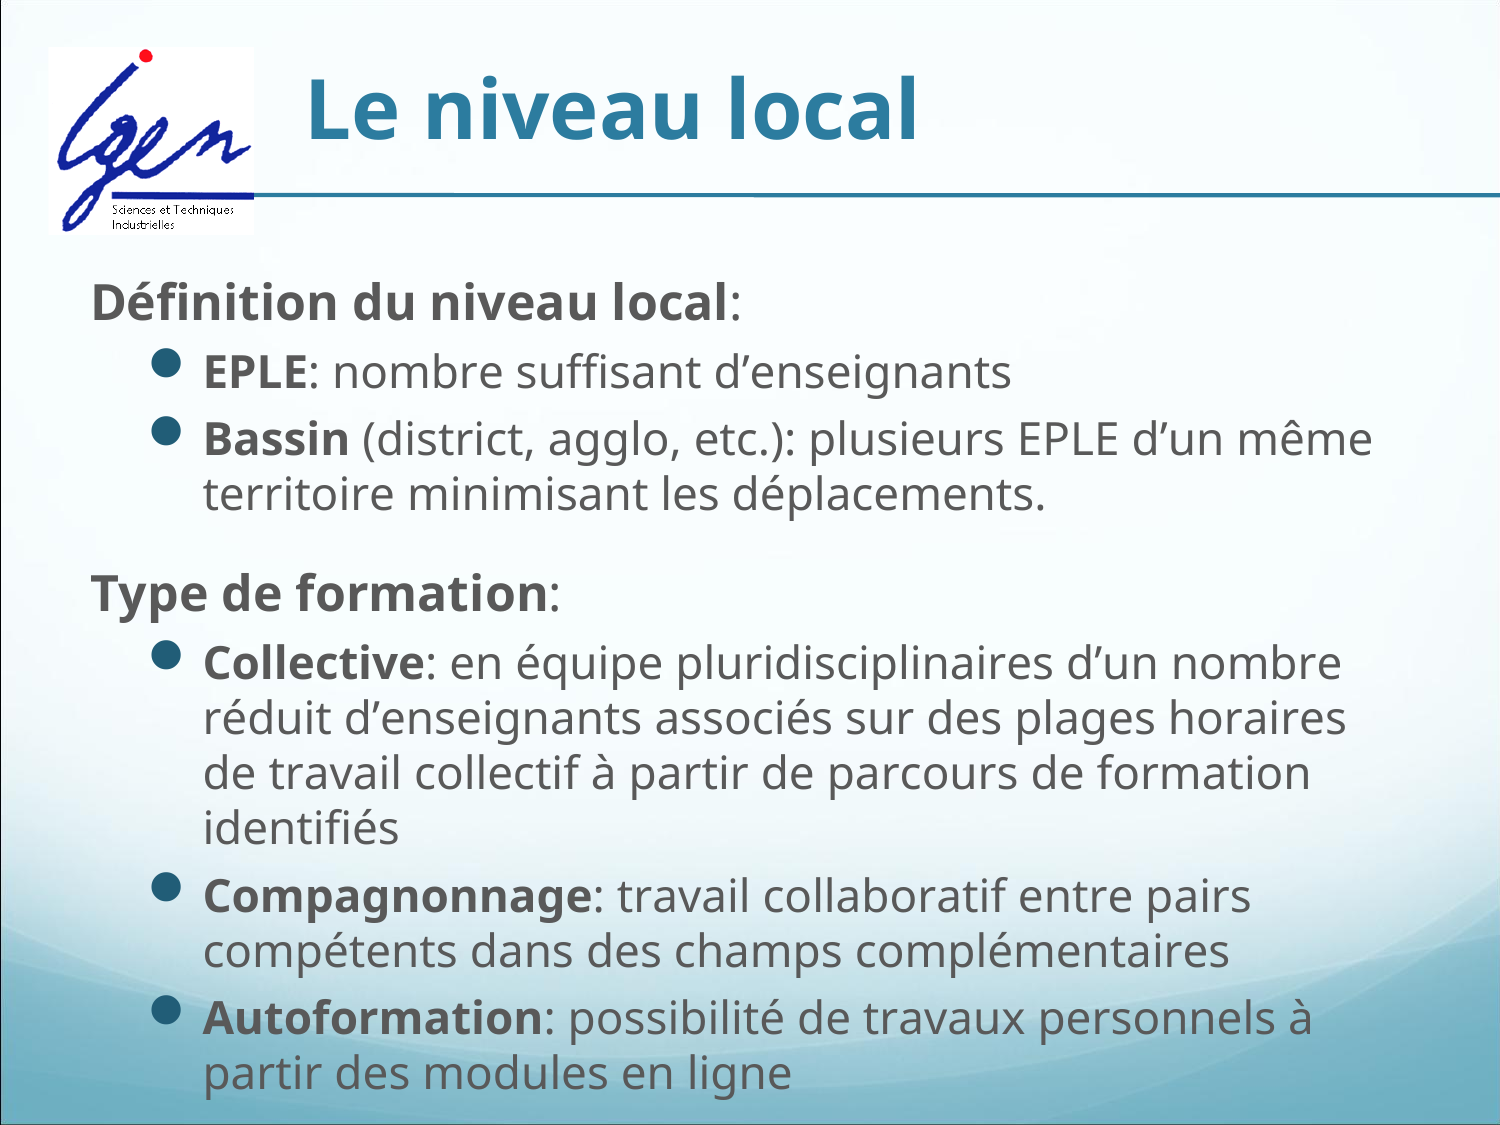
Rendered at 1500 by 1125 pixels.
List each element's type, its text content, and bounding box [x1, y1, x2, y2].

picture [0, 0, 1500, 1125]
list Définition du niveau local: EPLE: nombre suffisant d’enseignants Bassin (district, agglo, etc.): plusieurs EPLE d’un même territoire minimisant les déplacements. Type de formation: Collective: en équipe pluridisciplinaires d’un nombre réduit d’enseignants associés sur des plages horaires de travail collectif à partir de parcours de formation identifiés Compagnonnage: travail collaboratif entre pairs compétents dans des champs complémentaires Autoformation: possibilité de travaux personnels à partir des modules en ligne [75, 262, 1426, 1125]
title Le niveau local [289, 17, 1410, 196]
